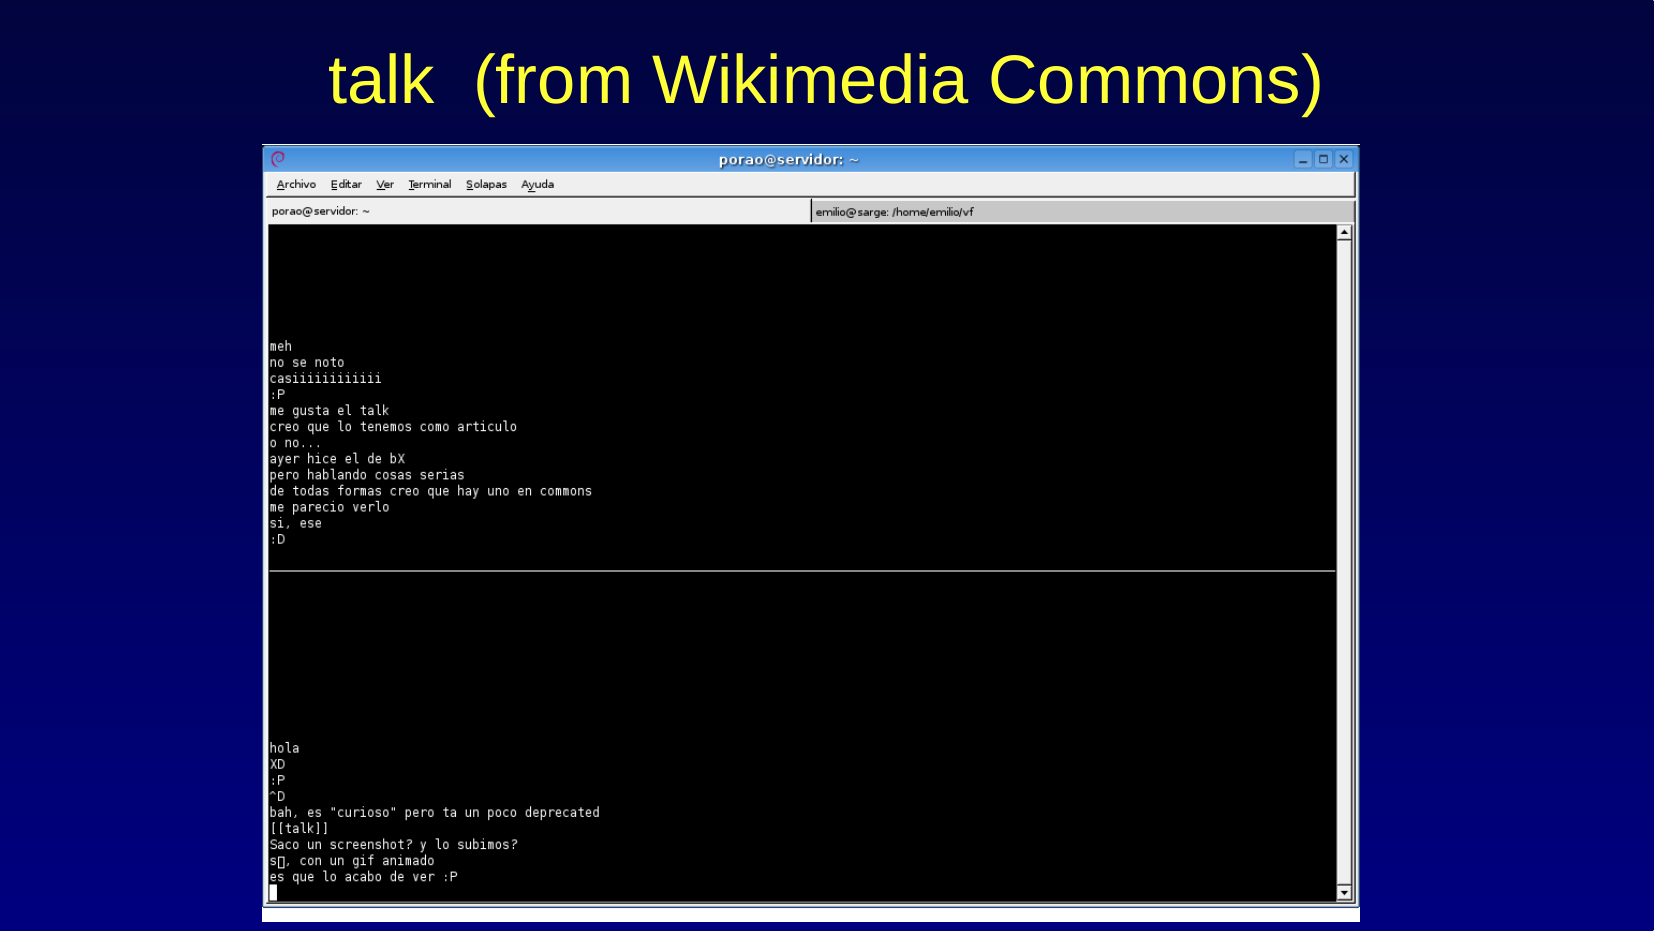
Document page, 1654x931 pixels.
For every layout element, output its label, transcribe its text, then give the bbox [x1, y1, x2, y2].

picture [262, 144, 1360, 922]
title talk (from Wikimedia Commons) [82, 1, 1571, 157]
